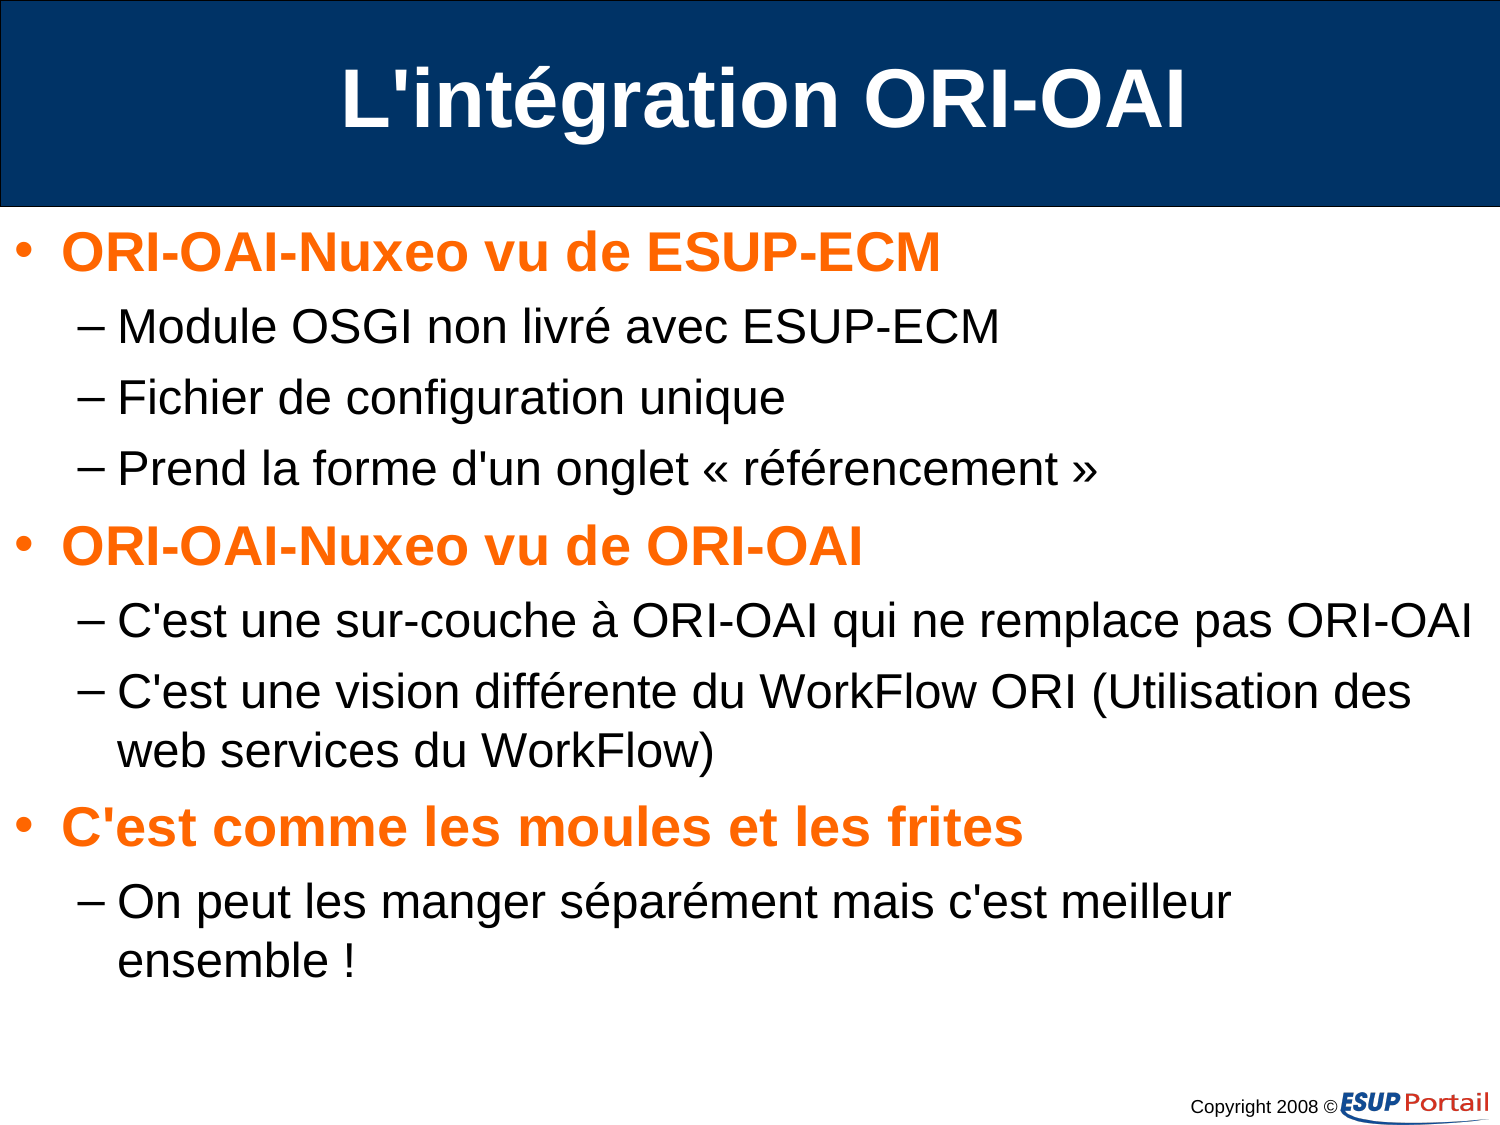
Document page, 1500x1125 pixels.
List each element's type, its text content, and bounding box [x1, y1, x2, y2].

title L'intégration ORI-OAI [0, 0, 1500, 208]
picture [1340, 1092, 1489, 1125]
list ORI-OAI-Nuxeo vu de ESUP-ECM Module OSGI non livré avec ESUP-ECM Fichier de configuration unique Prend la forme d'un onglet « référencement » ORI-OAI-Nuxeo vu de ORI-OAI C'est une sur-couche à ORI-OAI qui ne remplace pas ORI-OAI C'est une vision différente du WorkFlow ORI (Utilisation des web services du WorkFlow) C'est comme les moules et les frites On peut les manger séparément mais c'est meilleur ensemble ! [0, 208, 1500, 1063]
